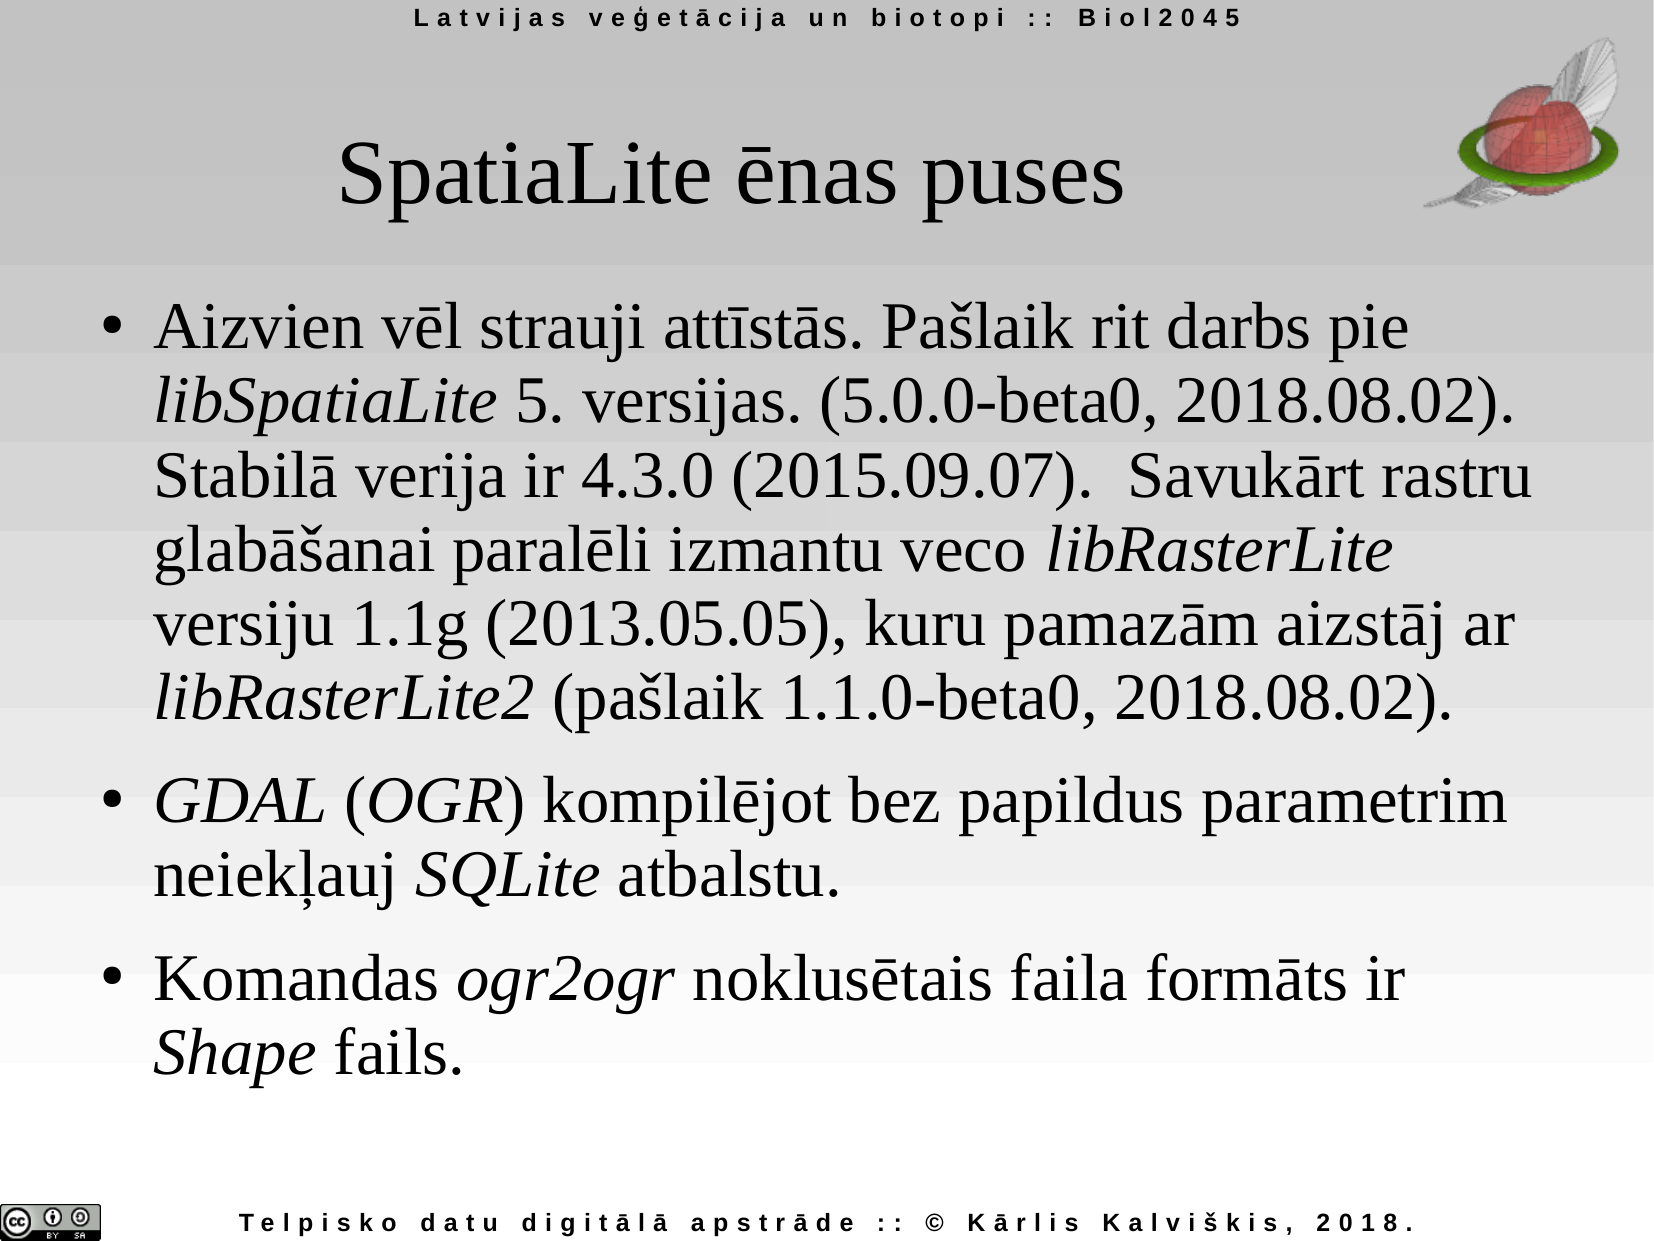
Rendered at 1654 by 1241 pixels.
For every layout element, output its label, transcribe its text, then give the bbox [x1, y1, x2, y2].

list Aizvien vēl strauji attīstās. Pašlaik rit darbs pie libSpatiaLite 5. versijas. (5.0.0-beta0, 2018.08.02). Stabilā verija ir 4.3.0 (2015.09.07). Savukārt rastru glabāšanai paralēli izmantu veco libRasterLite versiju 1.1g (2013.05.05), kuru pamazām aizstāj ar libRasterLite2 (pašlaik 1.1.0-beta0, 2018.08.02). GDAL (OGR) kompilējot bez papildus parametrim neiekļauj SQLite atbalstu. Komandas ogr2ogr noklusētais faila formāts ir Shape fails. [82, 289, 1571, 1113]
title SpatiaLite ēnas puses [29, 49, 1435, 296]
picture [0, 0, 1654, 1241]
